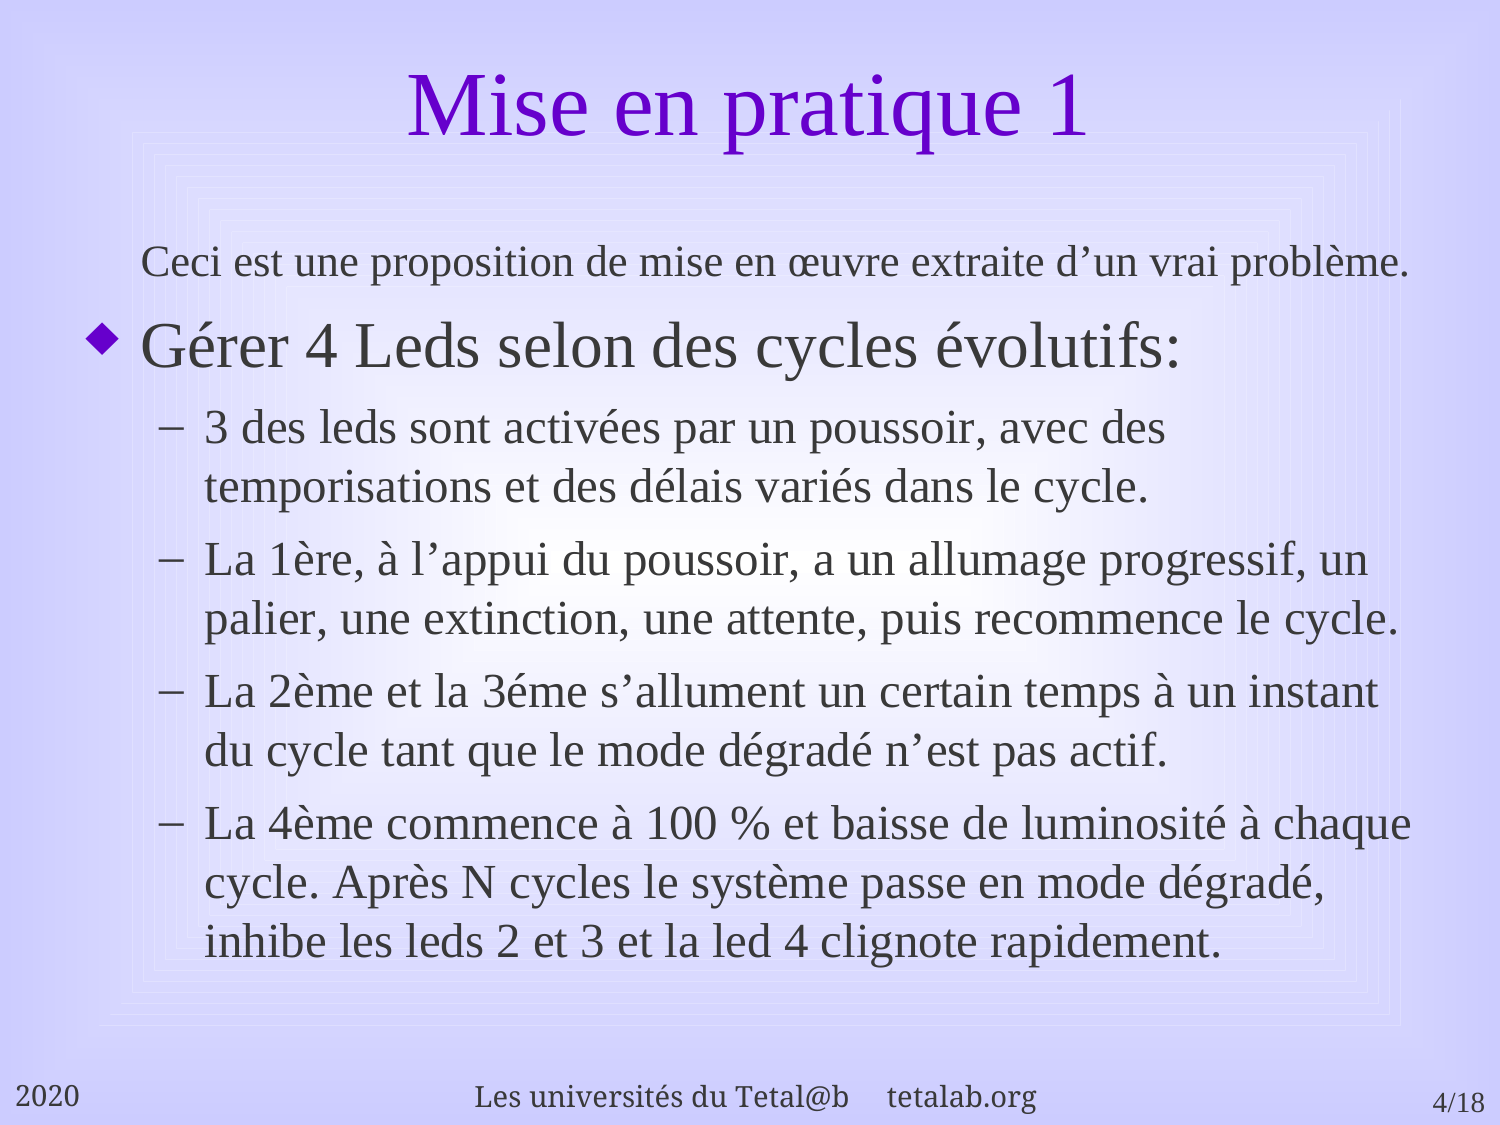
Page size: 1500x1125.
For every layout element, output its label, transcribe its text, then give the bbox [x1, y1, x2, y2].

list Ceci est une proposition de mise en œuvre extraite d’un vrai problème. Gérer 4 Leds selon des cycles évolutifs: 3 des leds sont activées par un poussoir, avec des temporisations et des délais variés dans le cycle. La 1ère, à l’appui du poussoir, a un allumage progressif, un palier, une extinction, une attente, puis recommence le cycle. La 2ème et la 3éme s’allument un certain temps à un instant du cycle tant que le mode dégradé n’est pas actif. La 4ème commence à 100 % et baisse de luminosité à chaque cycle. Après N cycles le système passe en mode dégradé, inhibe les leds 2 et 3 et la led 4 clignote rapidement. [70, 224, 1453, 1016]
title Mise en pratique 1 [0, 0, 1500, 198]
